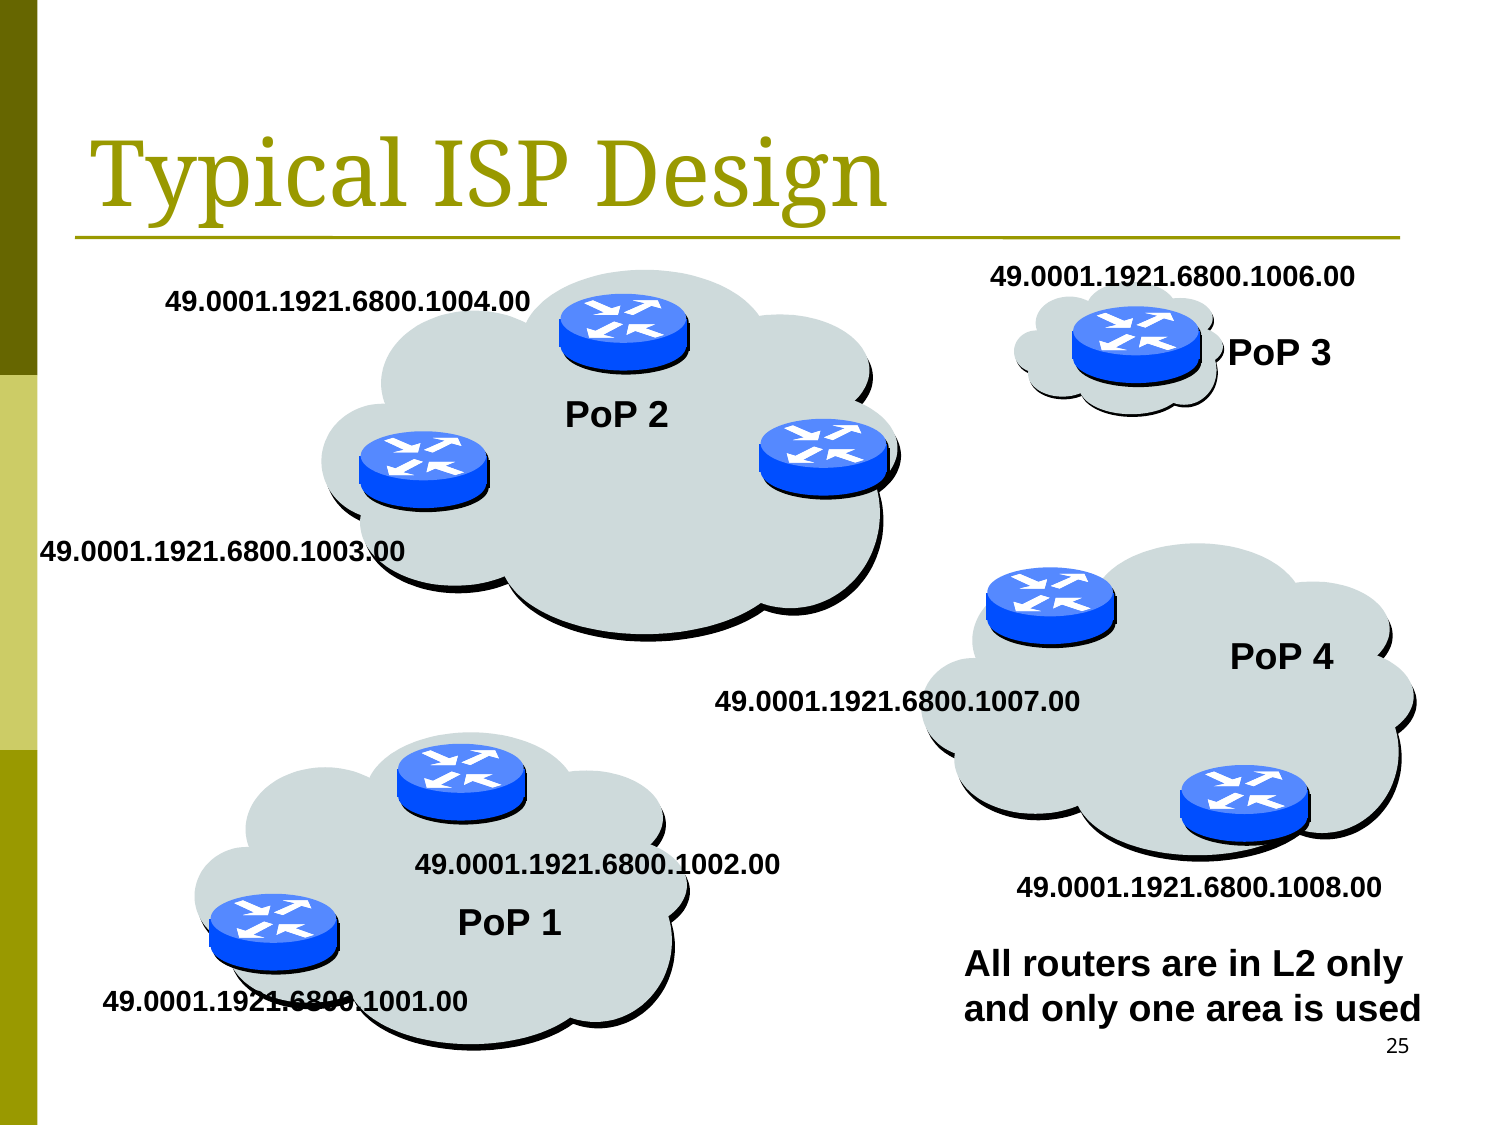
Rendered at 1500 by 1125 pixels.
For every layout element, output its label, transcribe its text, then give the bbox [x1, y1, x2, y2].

text_box 49.0001.1921.6800.1004.00 [150, 274, 623, 326]
text_box 49.0001.1921.6800.1006.00 [974, 249, 1461, 301]
title Typical ISP Design [75, 45, 1426, 233]
text_box PoP 4 [1214, 629, 1349, 685]
picture [1014, 301, 1229, 423]
text_box <number> [1074, 1025, 1425, 1100]
text_box PoP 3 [1212, 325, 1347, 381]
picture [321, 269, 913, 657]
picture [194, 732, 700, 1064]
text_box 49.0001.1921.6800.1001.00 [87, 974, 572, 1026]
text_box 49.0001.1921.6800.1007.00 [699, 674, 1192, 726]
text_box PoP 2 [550, 387, 685, 444]
text_box All routers are in L2 only and only one area is used [951, 933, 1465, 1036]
text_box 49.0001.1921.6800.1002.00 [399, 837, 882, 888]
text_box PoP 1 [442, 895, 577, 952]
text_box 49.0001.1921.6800.1008.00 [1001, 860, 1477, 912]
picture [921, 543, 1427, 875]
text_box 49.0001.1921.6800.1003.00 [24, 524, 499, 576]
